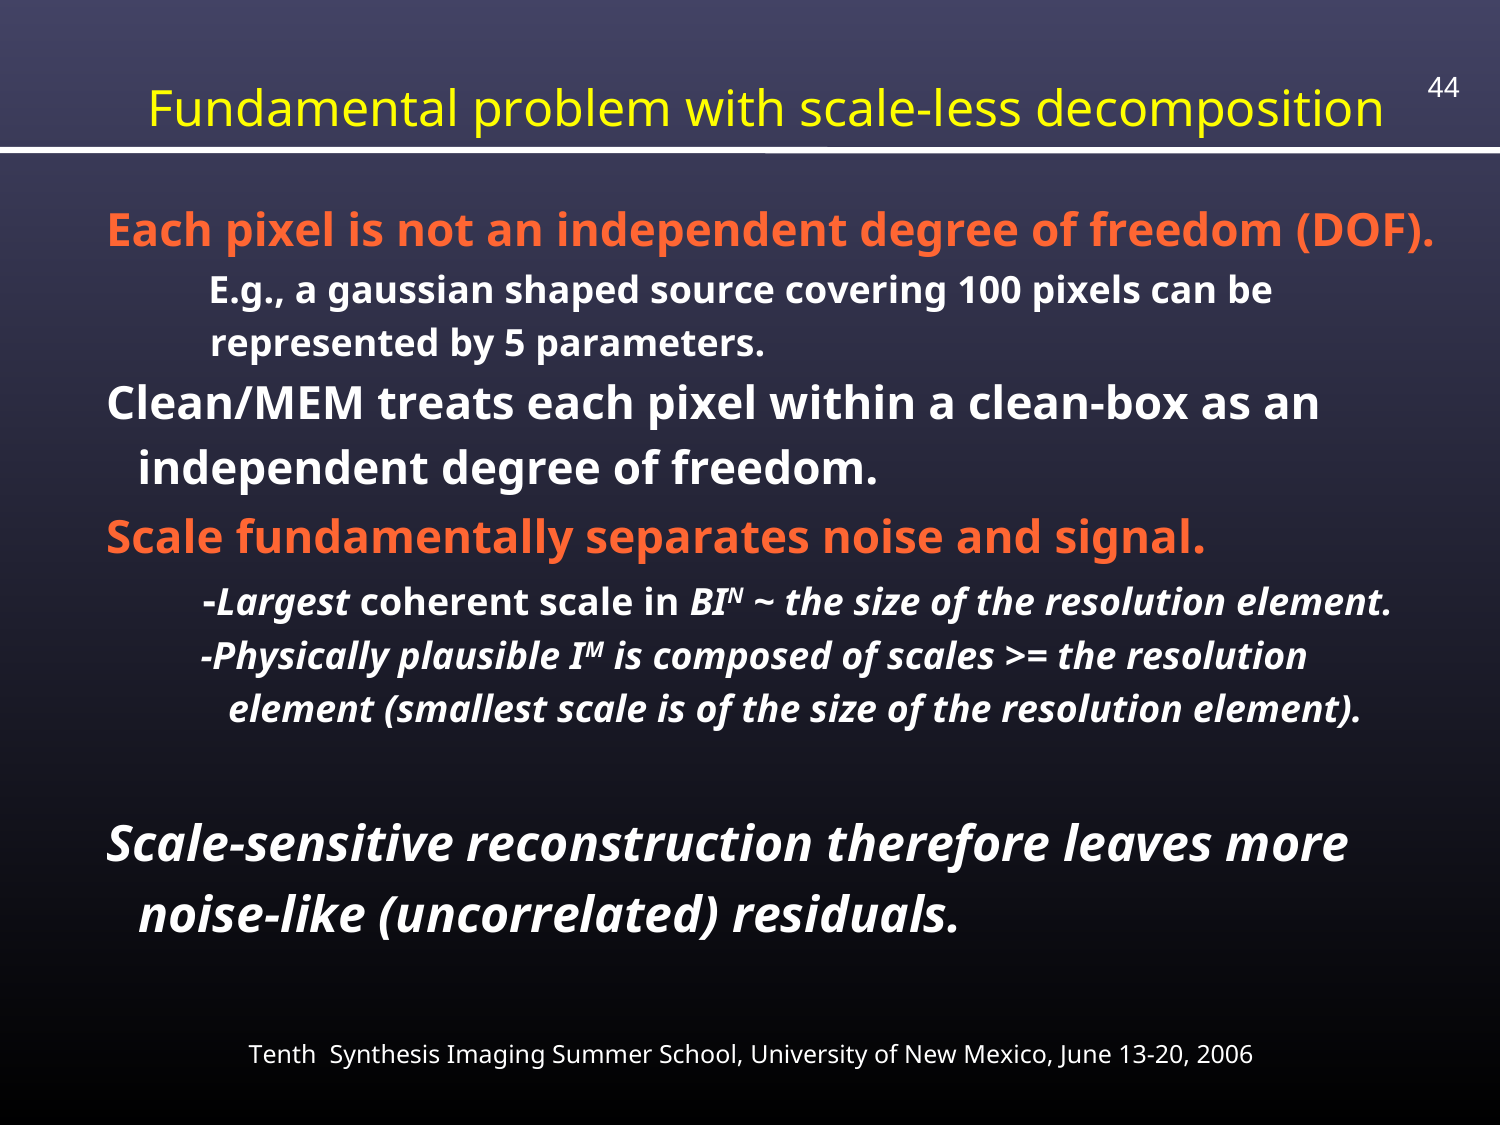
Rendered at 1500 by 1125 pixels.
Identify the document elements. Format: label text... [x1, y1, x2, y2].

title Fundamental problem with scale-less decomposition [112, 62, 1422, 151]
subtitle Each pixel is not an independent degree of freedom (DOF). E.g., a gaussian shaped source covering 100 pixels can be represented by 5 parameters. Clean/MEM treats each pixel within a clean-box as an independent degree of freedom. Scale fundamentally separates noise and signal. -Largest coherent scale in BIN ~ the size of the resolution element. -Physically plausible IM is composed of scales >= the resolution element (smallest scale is of the size of the resolution element). Scale-sensitive reconstruction therefore leaves more noise-like (uncorrelated) residuals. [106, 193, 1438, 1041]
